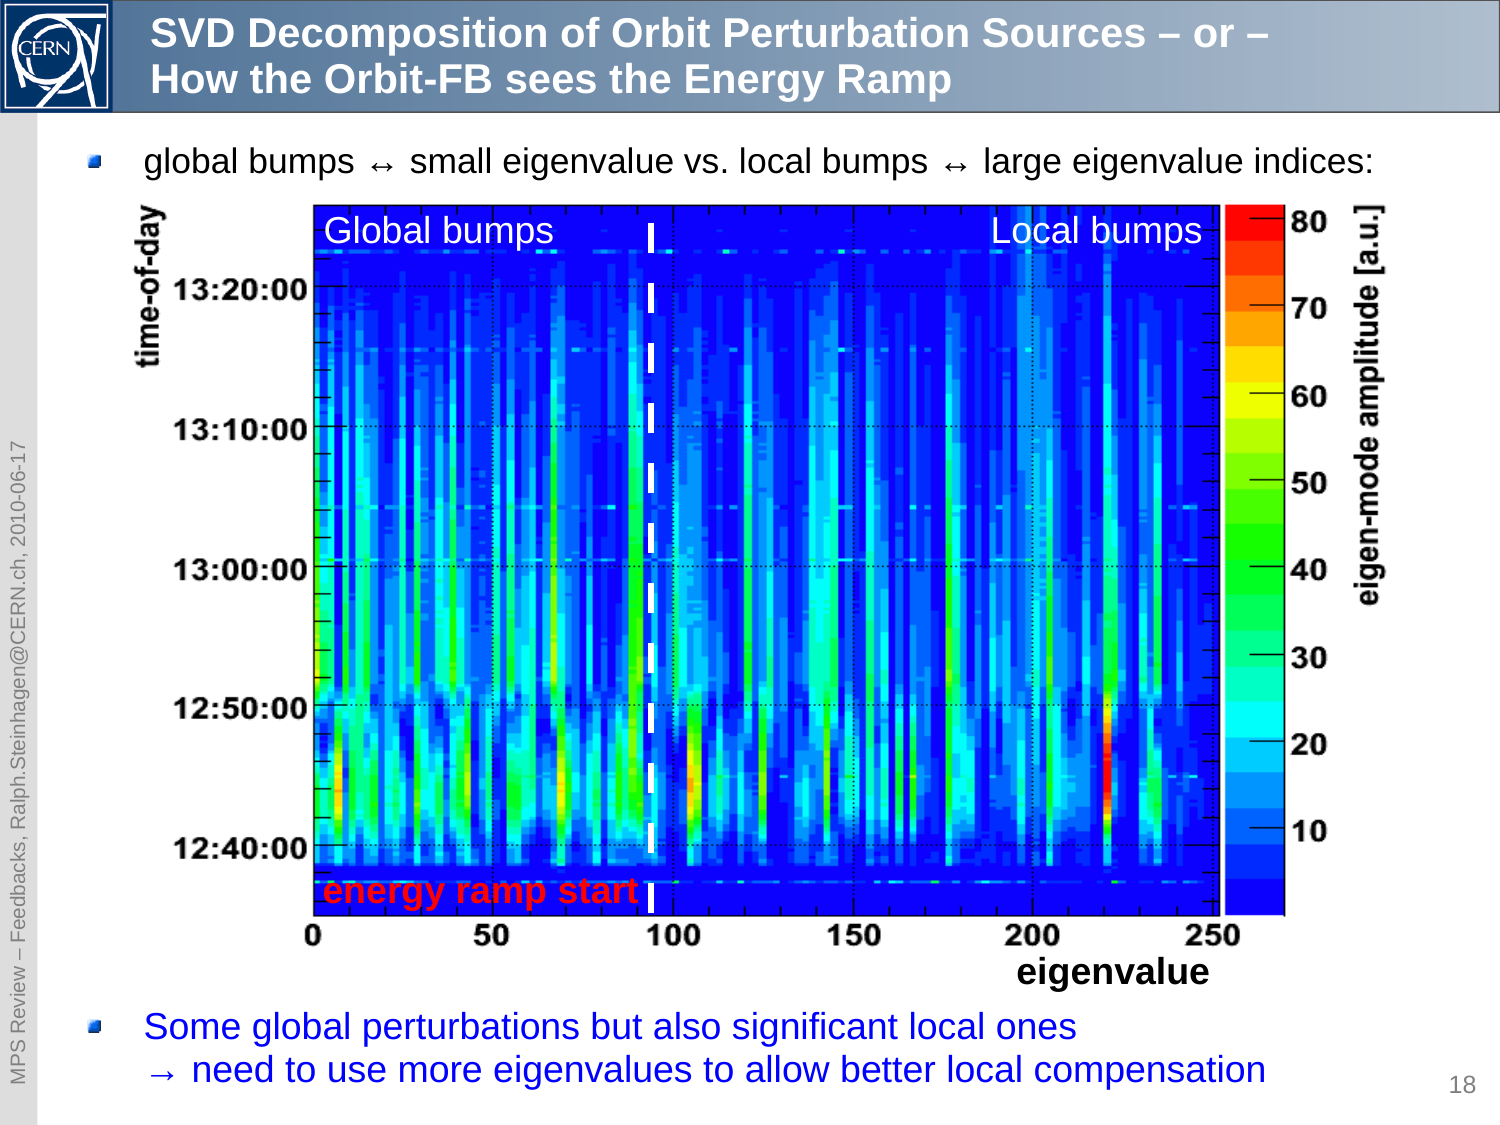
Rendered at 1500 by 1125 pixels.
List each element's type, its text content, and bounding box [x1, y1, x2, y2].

text_box energy ramp start [307, 861, 661, 926]
text_box Global bumps [308, 201, 627, 259]
title SVD Decomposition of Orbit Perturbation Sources – or – How the Orbit-FB sees the Energy Ramp [150, 7, 1444, 106]
text_box Local bumps [975, 201, 1281, 259]
text_box eigenvalue [987, 952, 1239, 991]
picture [0, 0, 113, 113]
list global bumps ↔ small eigenvalue vs. local bumps ↔ large eigenvalue indices: Some global perturbations but also significant local ones → need to use more eigenvalues to allow better local compensation [87, 137, 1438, 1091]
